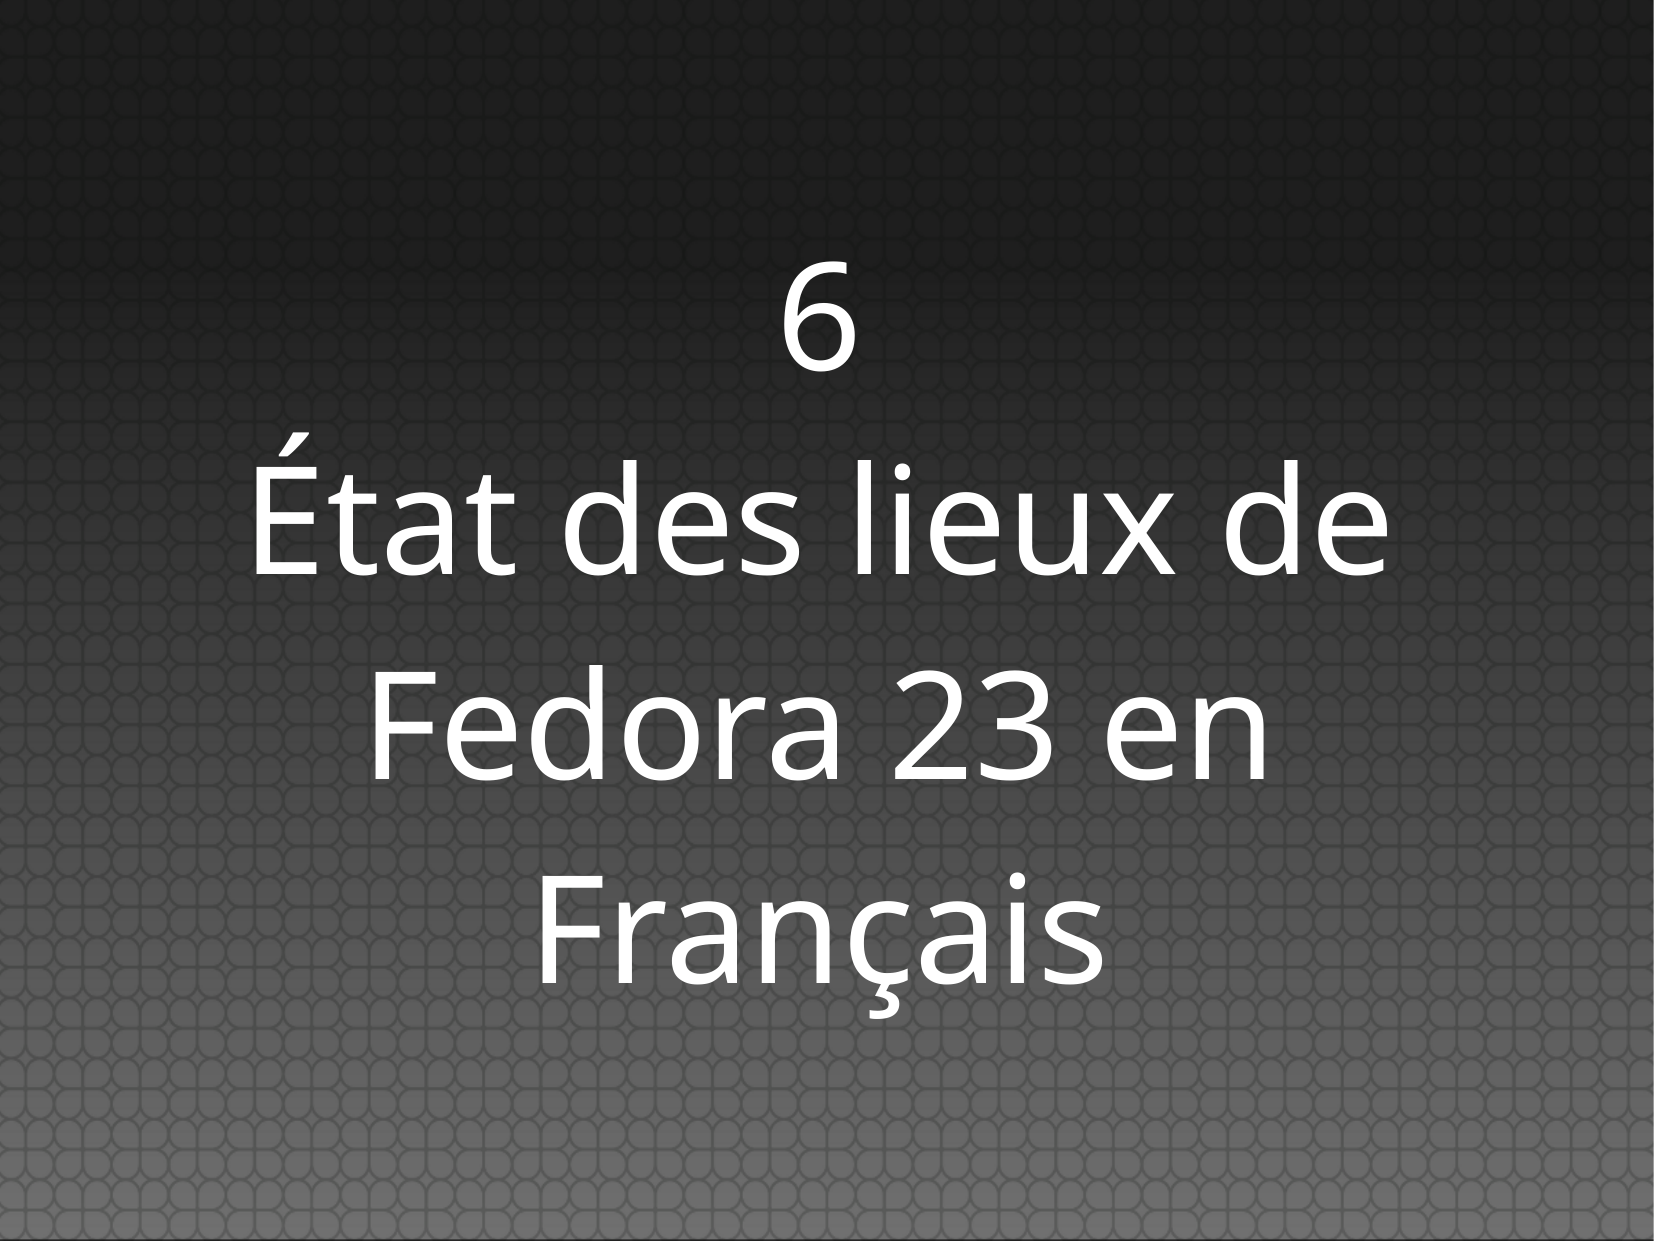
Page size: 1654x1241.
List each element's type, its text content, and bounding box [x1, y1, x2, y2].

picture [0, 0, 1654, 1241]
title 6 État des lieux de Fedora 23 en Français [75, 313, 1564, 924]
